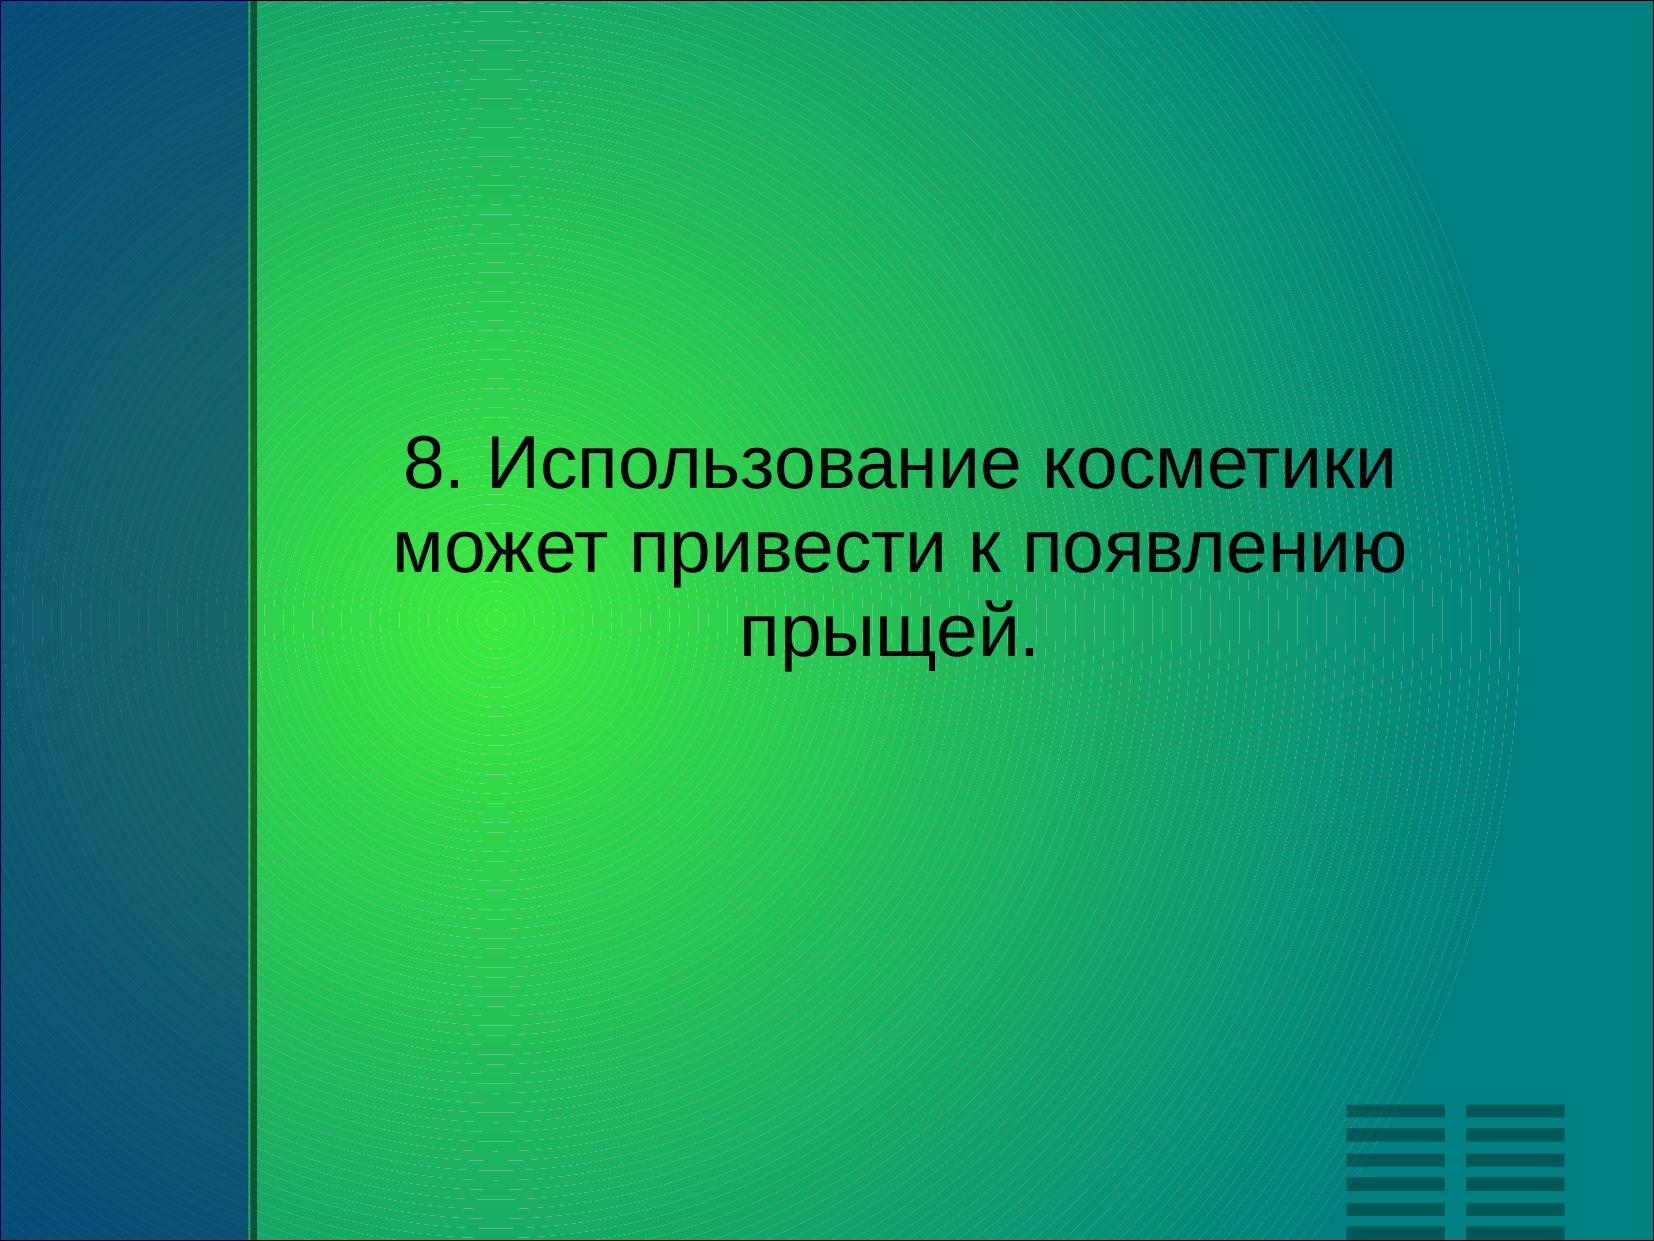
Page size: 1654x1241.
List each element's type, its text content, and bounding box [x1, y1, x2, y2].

text_box 8. Использование косметики может привести к появлению прыщей. [295, 413, 1506, 827]
